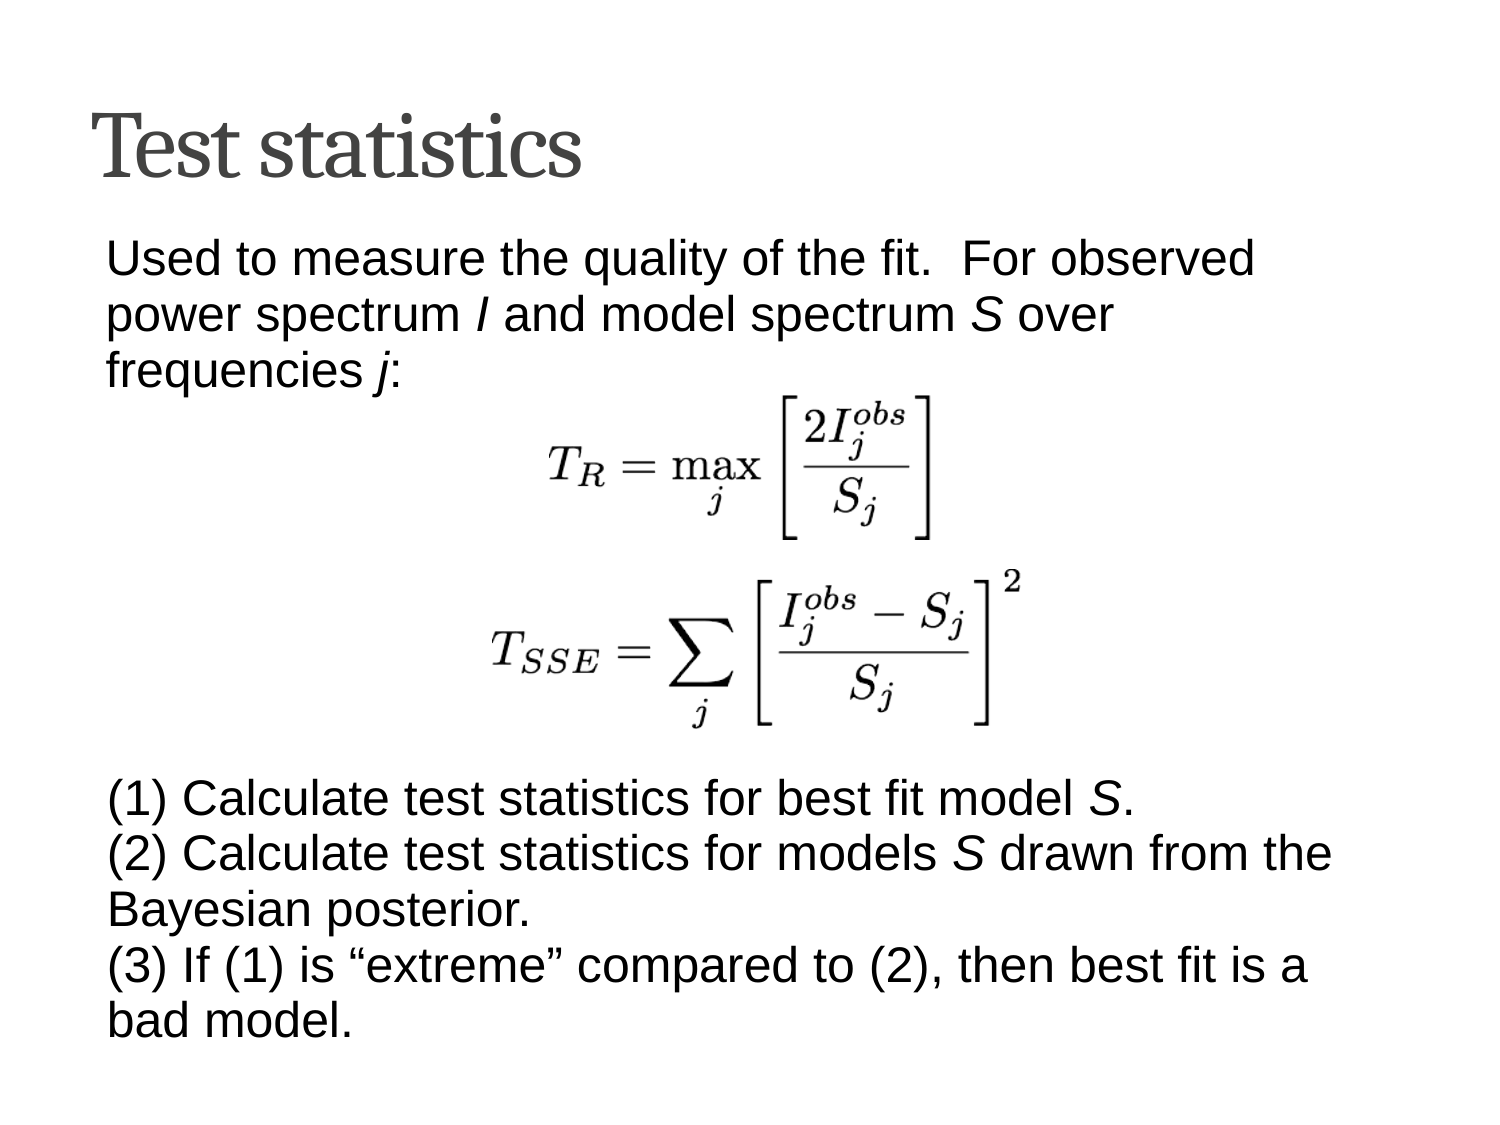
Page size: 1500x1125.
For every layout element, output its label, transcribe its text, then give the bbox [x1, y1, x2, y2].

title Test statistics [75, 45, 1325, 233]
picture [492, 569, 1021, 730]
text_box Used to measure the quality of the fit. For observed power spectrum I and model spectrum S over frequencies j: [90, 222, 1366, 405]
text_box (1) Calculate test statistics for best fit model S. (2) Calculate test statistics for models S drawn from the Bayesian posterior. (3) If (1) is “extreme” compared to (2), then best fit is a bad model. [92, 762, 1367, 1056]
picture [549, 405, 931, 540]
